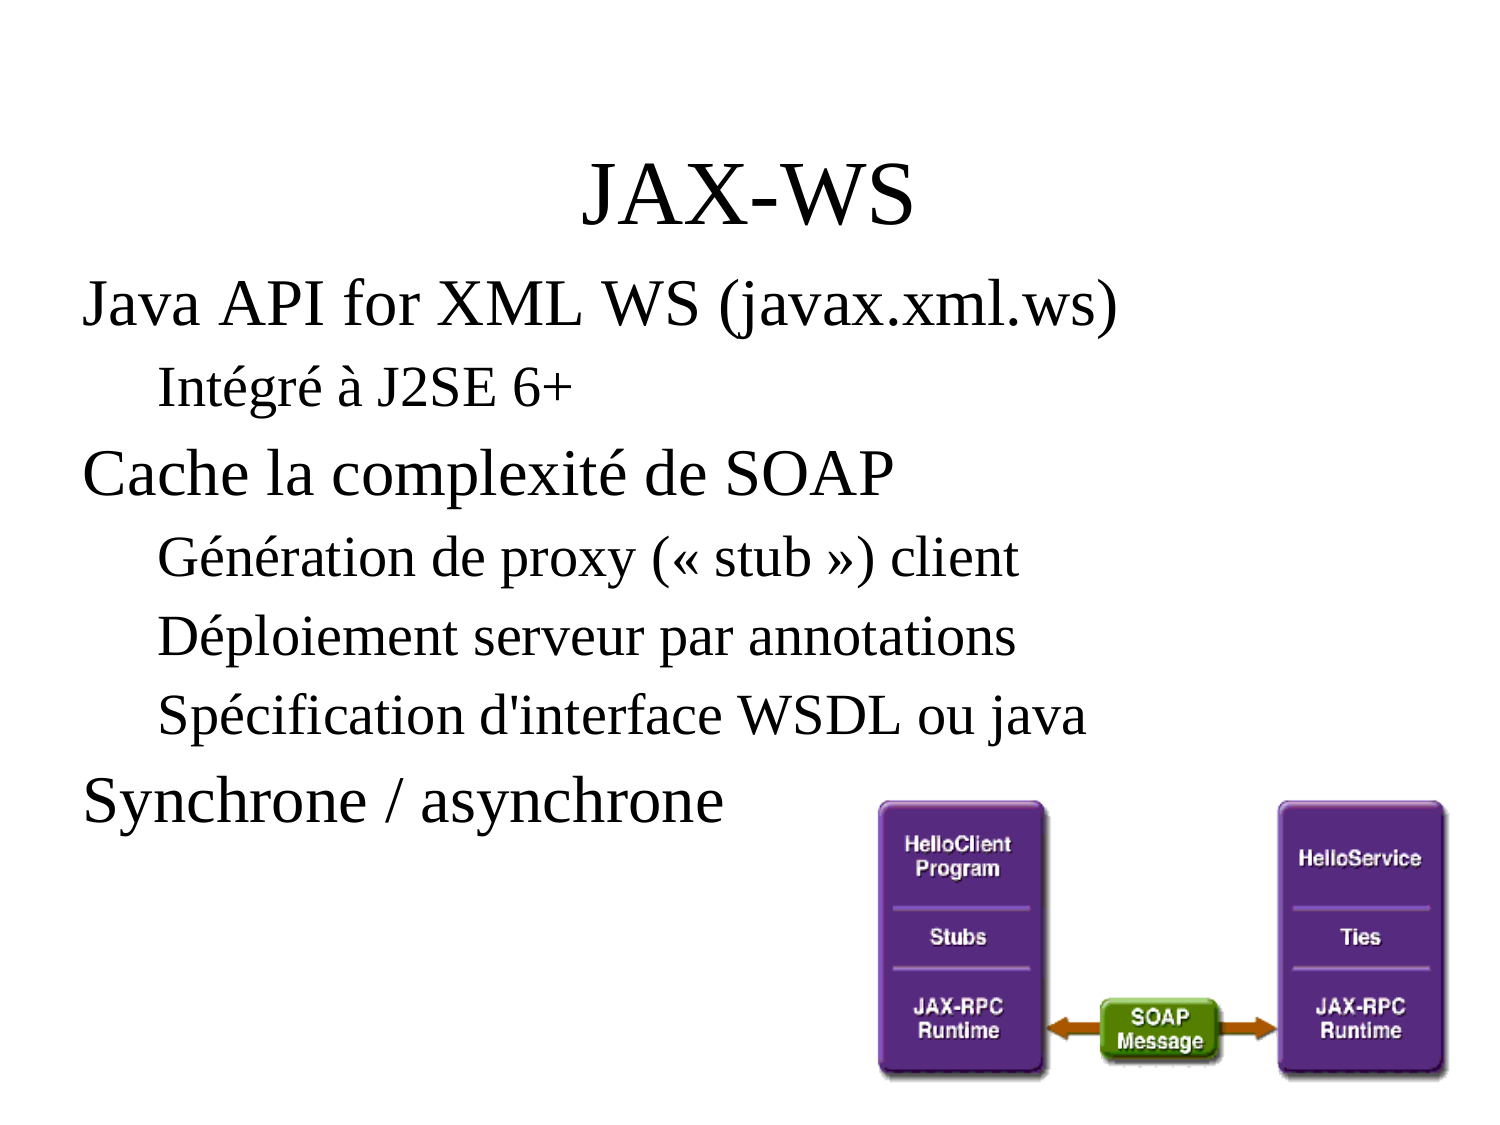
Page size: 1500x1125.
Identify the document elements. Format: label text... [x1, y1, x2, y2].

title JAX-WS [112, 107, 1388, 281]
picture [826, 797, 1455, 1084]
list Java API for XML WS (javax.xml.ws) Intégré à J2SE 6+ Cache la complexité de SOAP Génération de proxy (« stub ») client Déploiement serveur par annotations Spécification d'interface WSDL ou java Synchrone / asynchrone [82, 265, 1182, 927]
